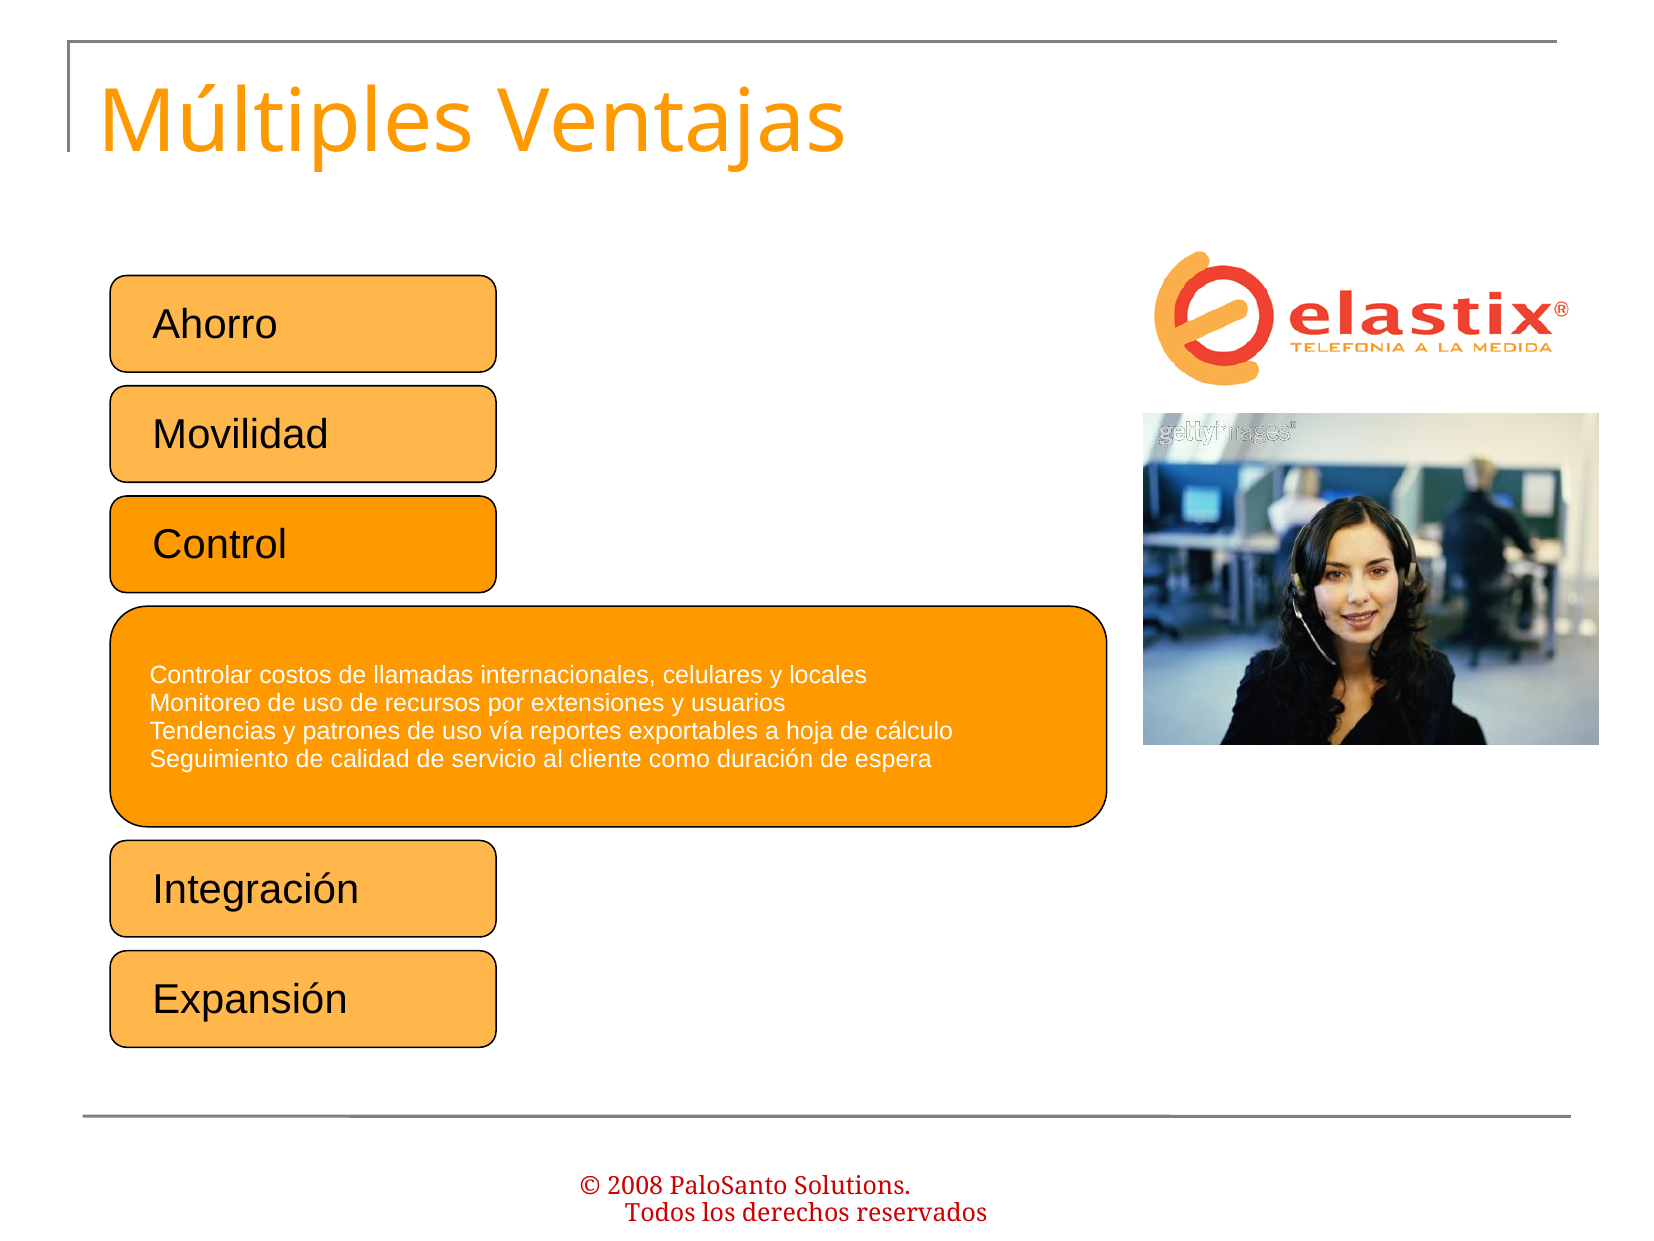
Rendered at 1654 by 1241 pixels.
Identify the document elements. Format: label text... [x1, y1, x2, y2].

text_box Ahorro [110, 275, 497, 373]
text_box Controlar costos de llamadas internacionales, celulares y locales Monitoreo de uso de recursos por extensiones y usuarios Tendencias y patrones de uso vía reportes exportables a hoja de cálculo Seguimiento de calidad de servicio al cliente como duración de espera [110, 606, 1107, 827]
text_box Integración [110, 840, 497, 937]
text_box Movilidad [110, 385, 497, 483]
text_box Control [110, 496, 497, 593]
title Múltiples Ventajas [82, 50, 1569, 203]
picture [1143, 247, 1599, 394]
picture [1143, 413, 1599, 745]
text_box Expansión [110, 950, 497, 1048]
